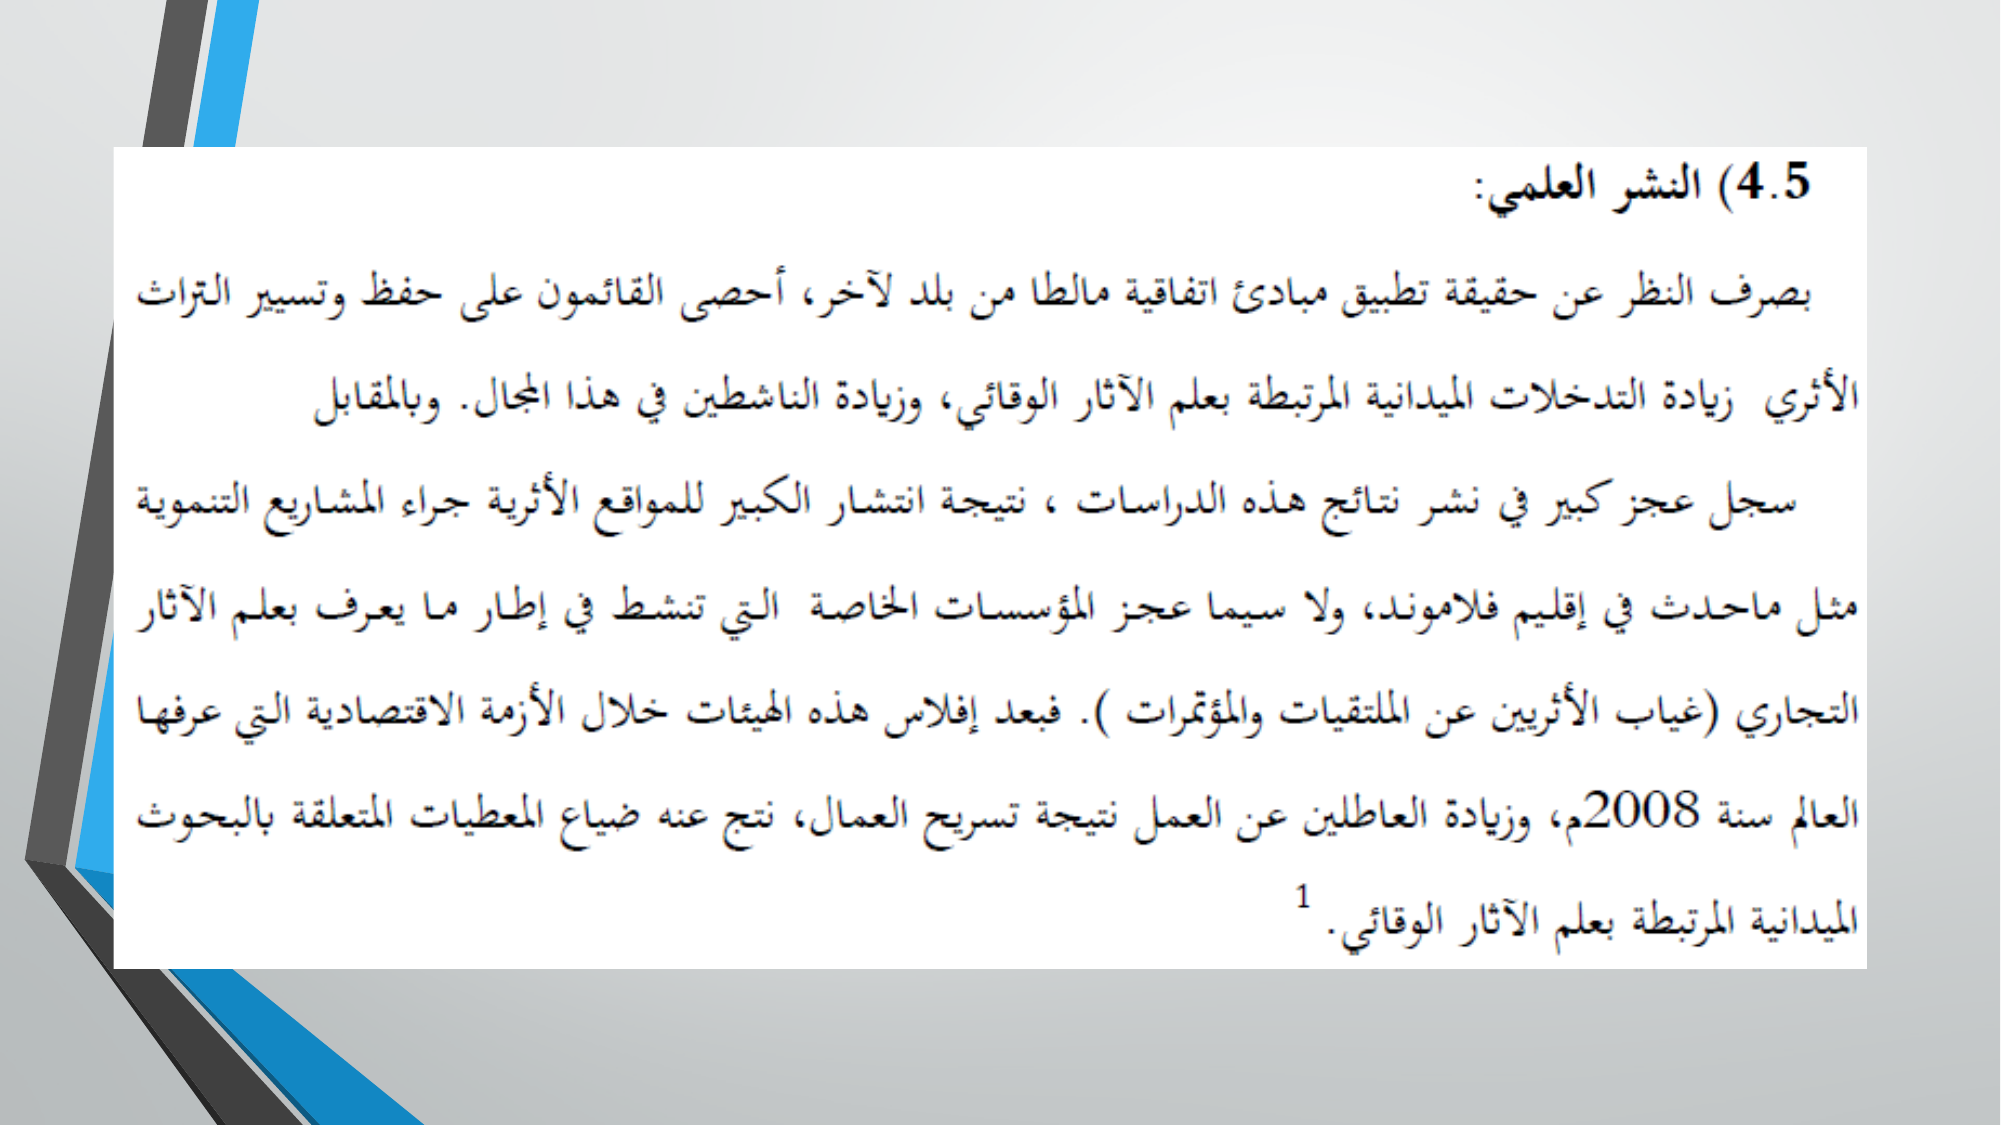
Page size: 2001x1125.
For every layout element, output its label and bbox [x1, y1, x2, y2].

picture [113, 147, 1867, 969]
